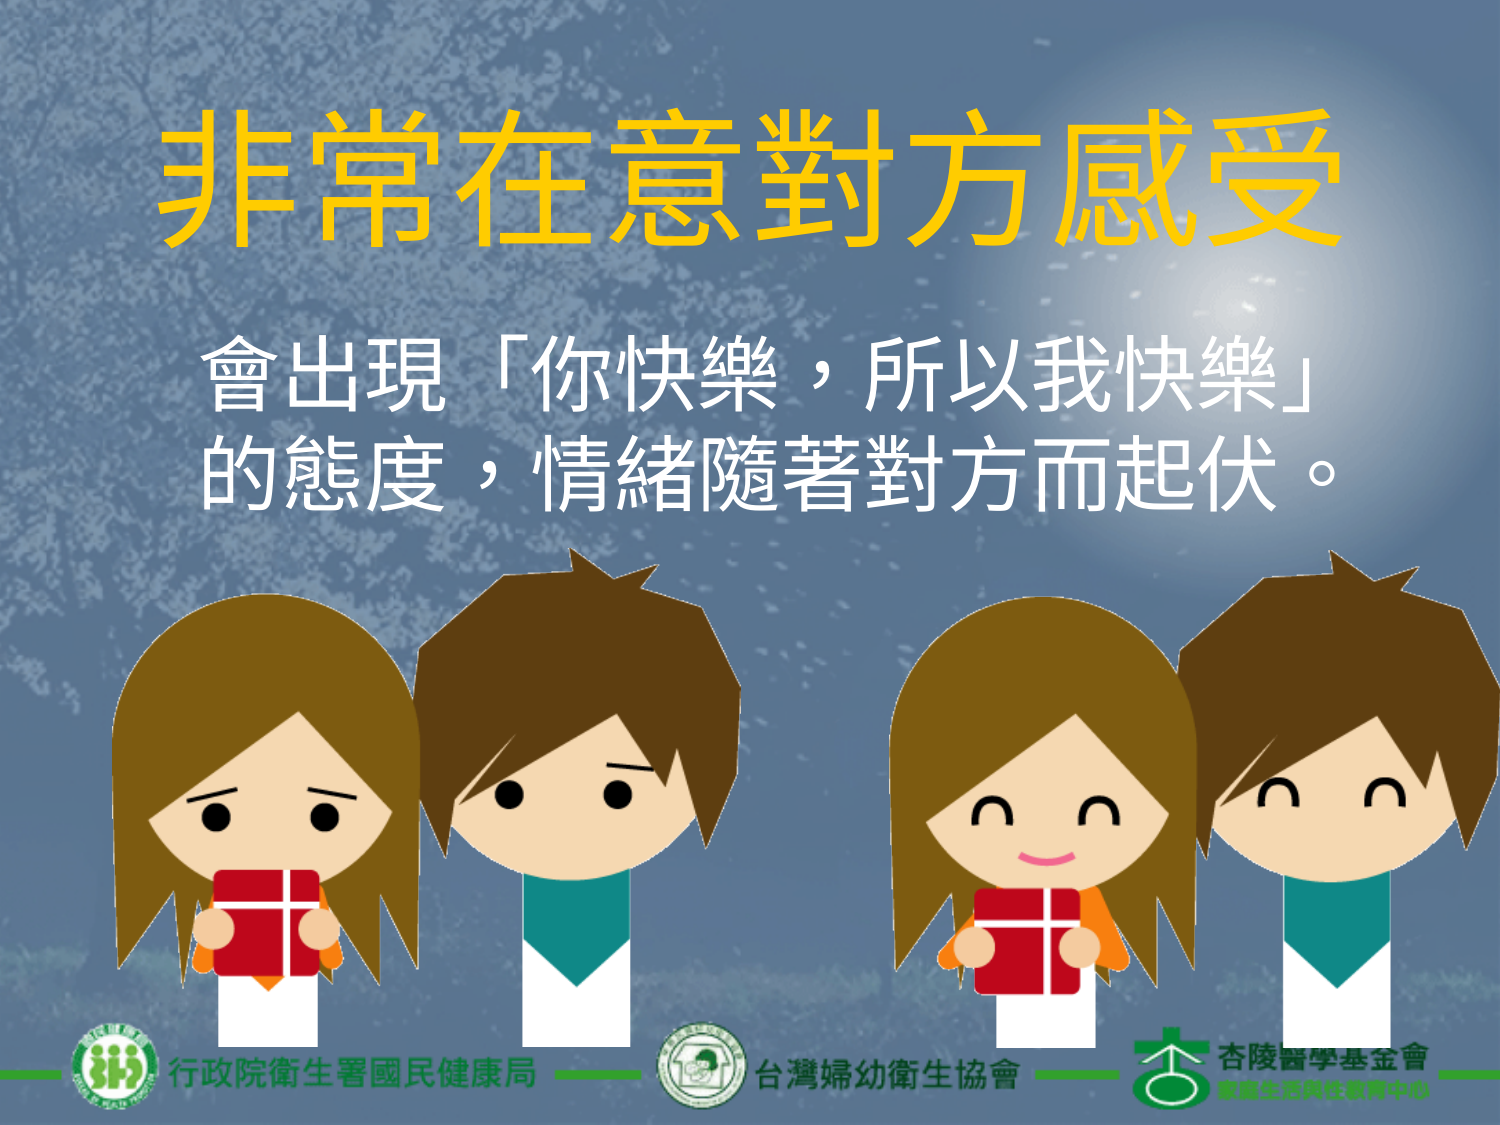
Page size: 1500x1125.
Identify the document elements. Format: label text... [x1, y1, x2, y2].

picture [0, 0, 1500, 1125]
subtitle 會出現「你快樂，所以我快樂」的態度，情緒隨著對方而起伏。 [183, 314, 1400, 551]
title 非常在意對方感受 [112, 54, 1388, 296]
